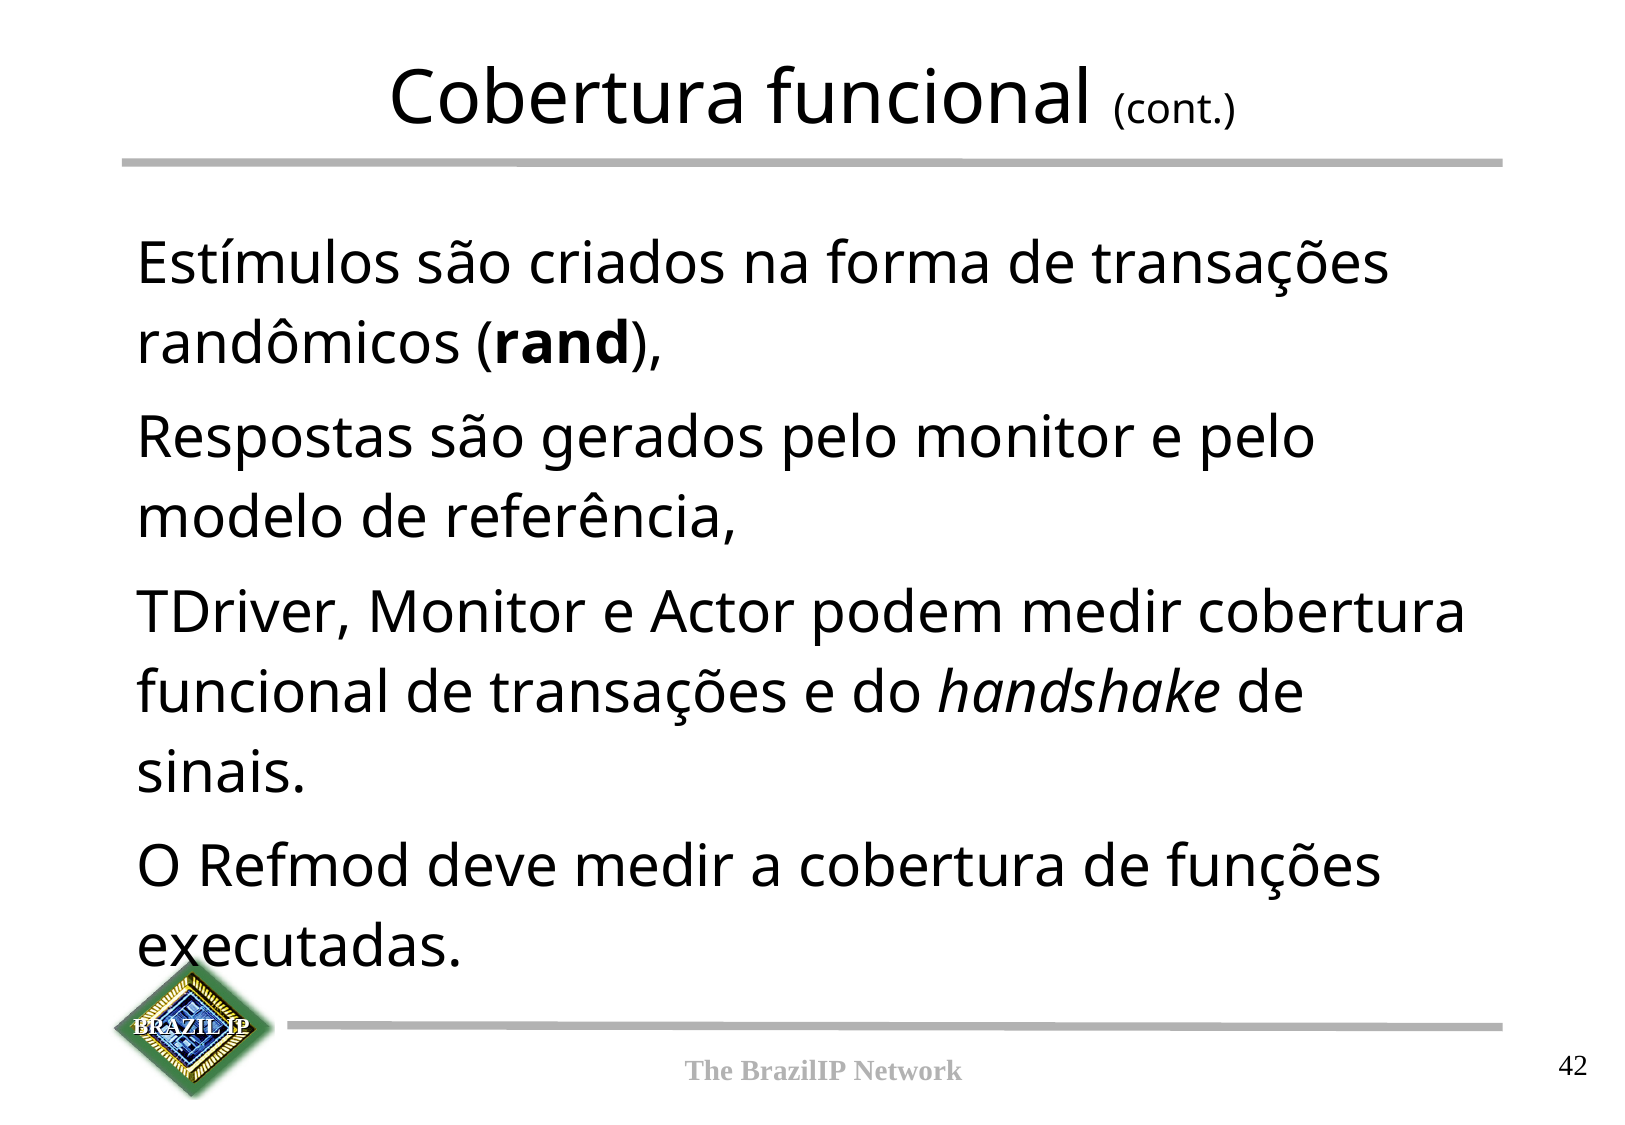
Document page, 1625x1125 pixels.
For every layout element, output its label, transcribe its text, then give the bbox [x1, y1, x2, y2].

list Estímulos são criados na forma de transações randômicos (rand), Respostas são gerados pelo monitor e pelo modelo de referência, TDriver, Monitor e Actor podem medir cobertura funcional de transações e do handshake de sinais. O Refmod deve medir a cobertura de funções executadas. [121, 212, 1488, 943]
title Cobertura funcional (cont.)‏ [121, 41, 1503, 147]
picture [270, 953, 275, 962]
picture [108, 953, 275, 1100]
